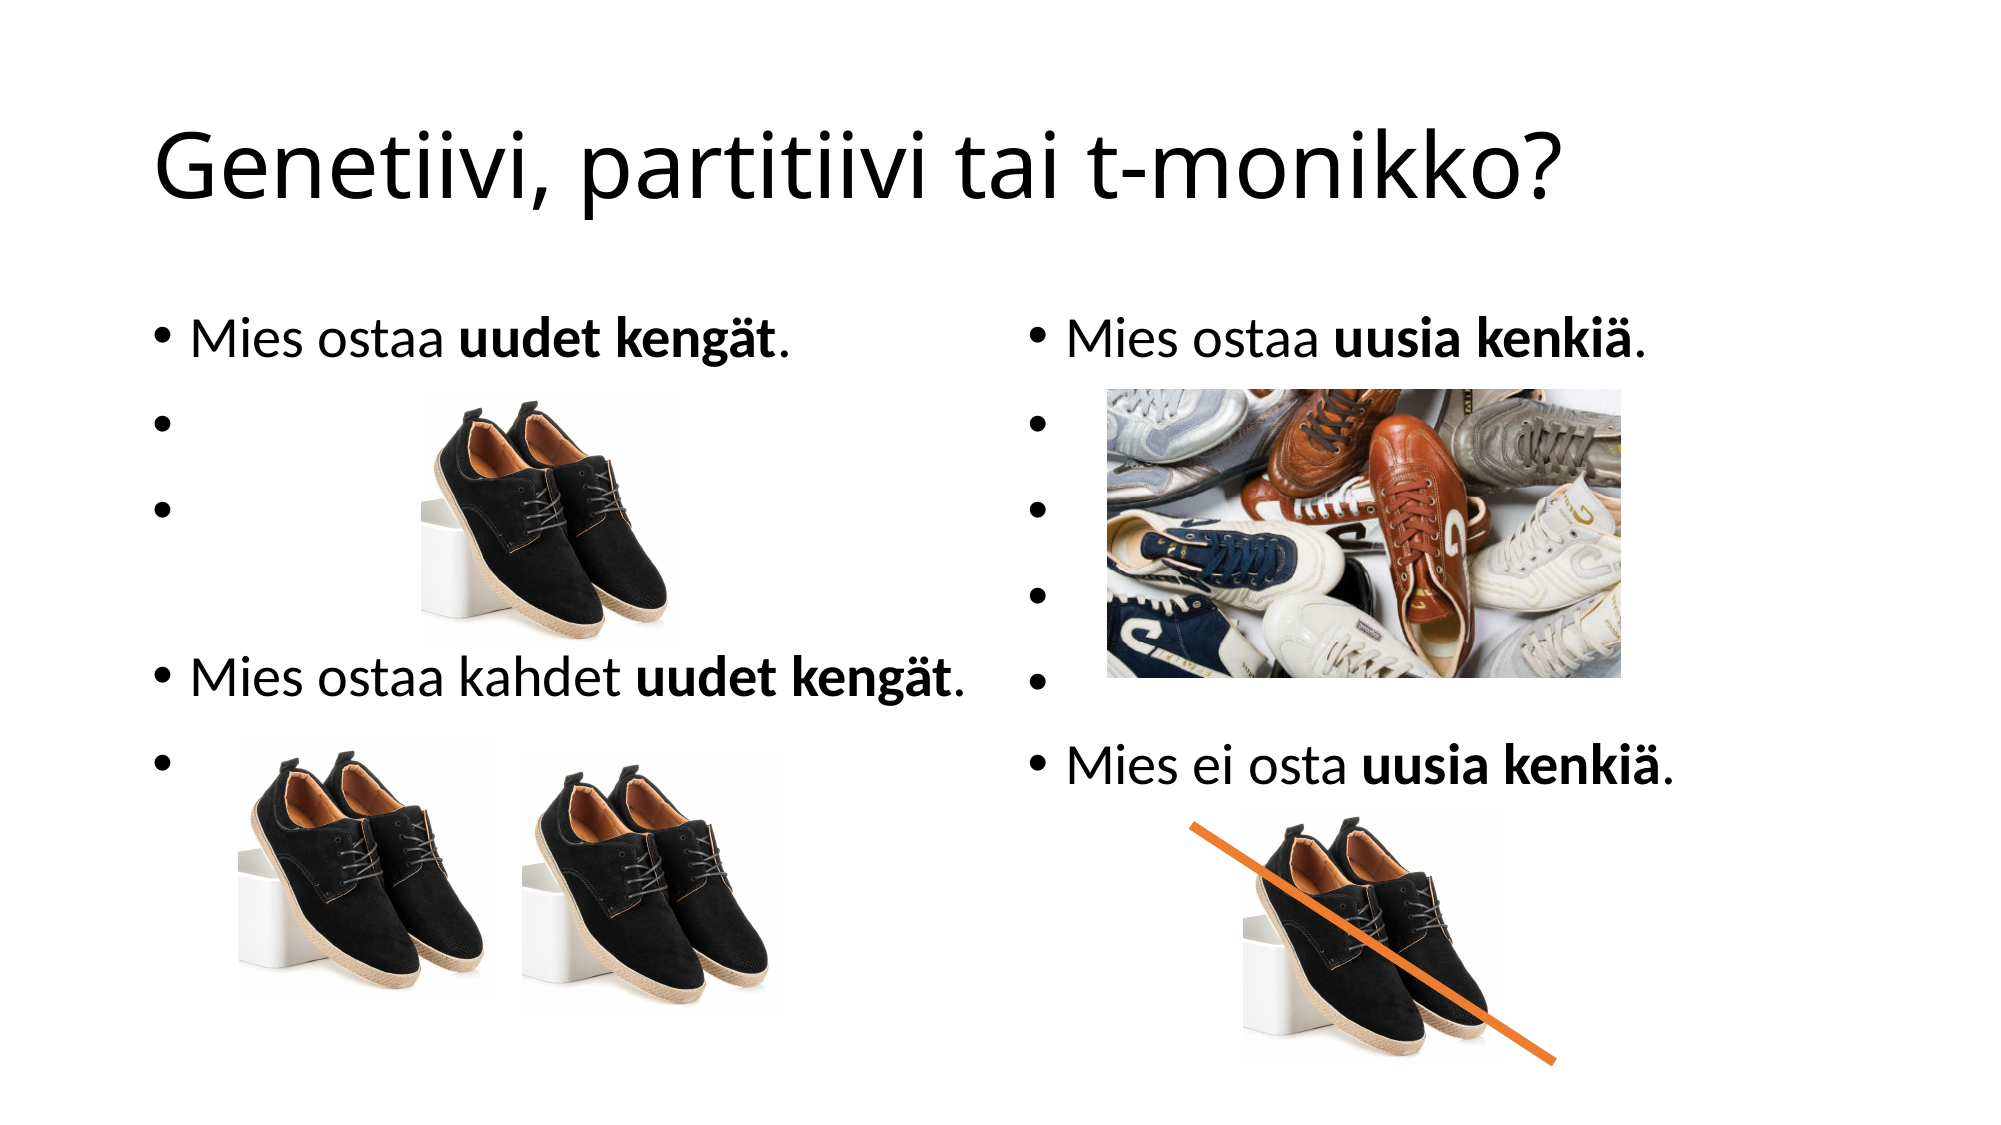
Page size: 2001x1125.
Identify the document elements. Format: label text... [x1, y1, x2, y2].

picture [1107, 389, 1621, 678]
picture [1243, 866, 1503, 1066]
picture [238, 739, 498, 999]
picture [421, 389, 682, 649]
list Mies ostaa uudet kengät. Mies ostaa kahdet uudet kengät. [137, 299, 988, 1014]
title Genetiivi, partitiivi tai t-monikko? [137, 59, 1863, 278]
picture [522, 753, 783, 1014]
list Mies ostaa uusia kenkiä. Mies ei osta uusia kenkiä. [1012, 299, 1863, 1014]
picture [1243, 805, 1503, 1022]
